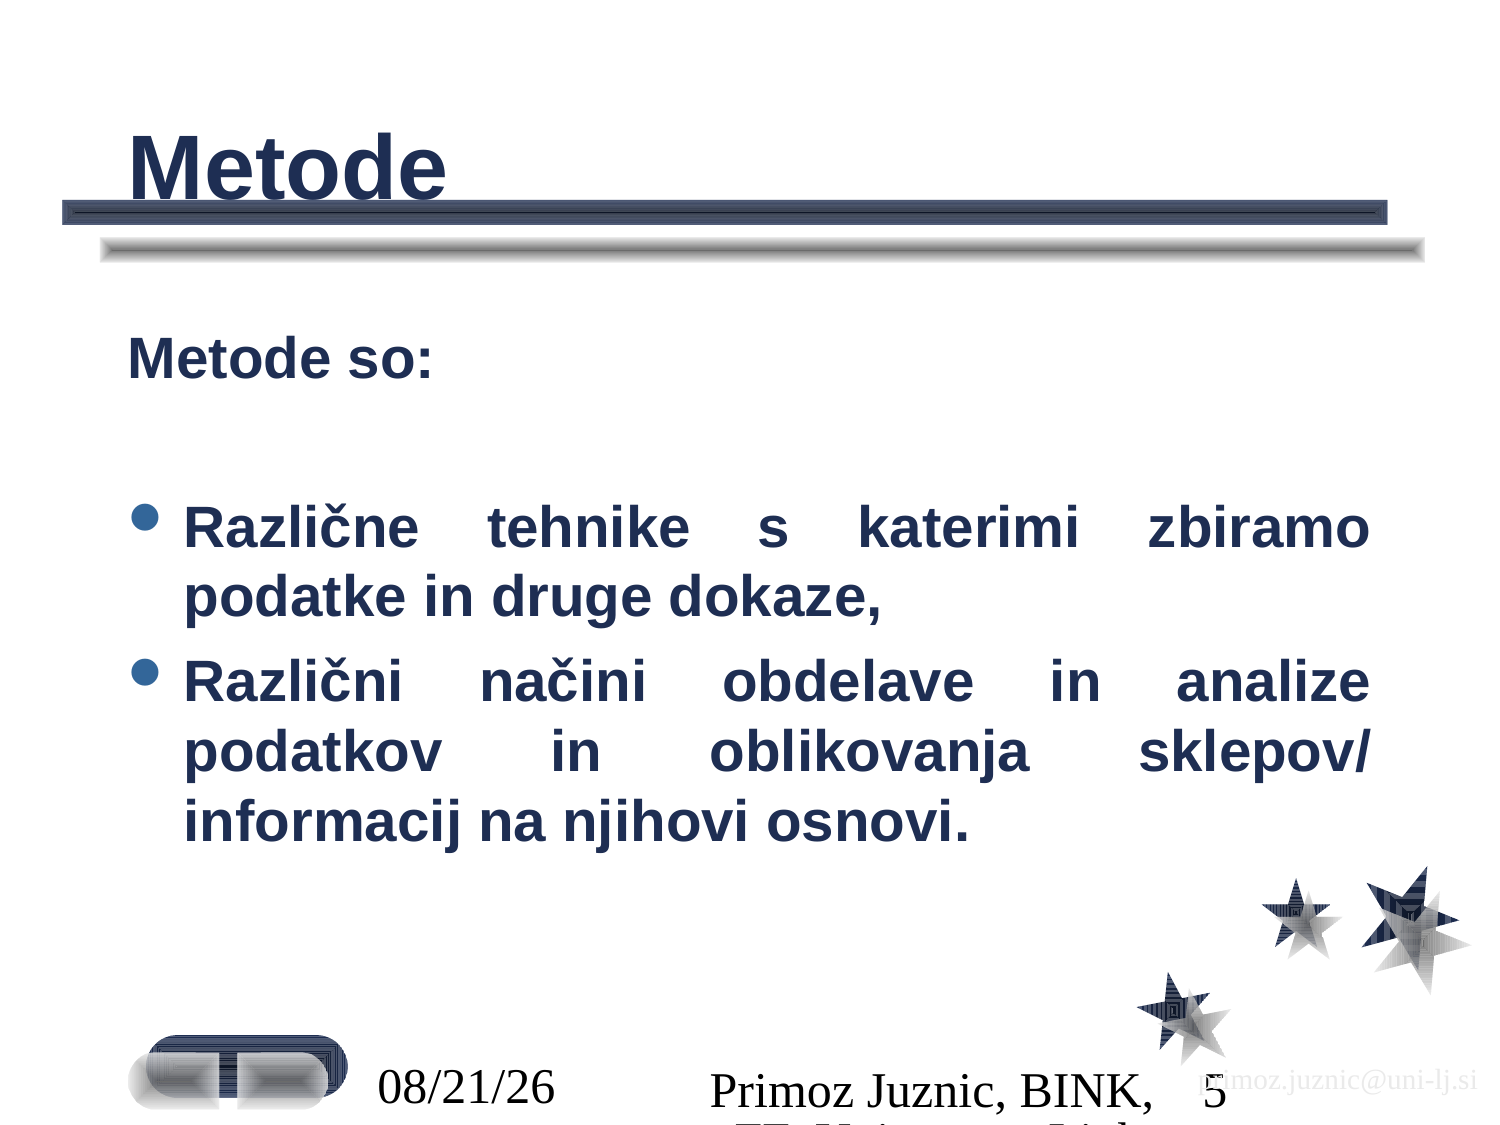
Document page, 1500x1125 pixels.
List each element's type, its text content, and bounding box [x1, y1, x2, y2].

title Metode [112, 37, 1388, 225]
list Metode so: Različne tehnike s katerimi zbiramo podatke in druge dokaze, Različni načini obdelave in analize podatkov in oblikovanja sklepov/ informacij na njihovi osnovi. [112, 312, 1388, 988]
